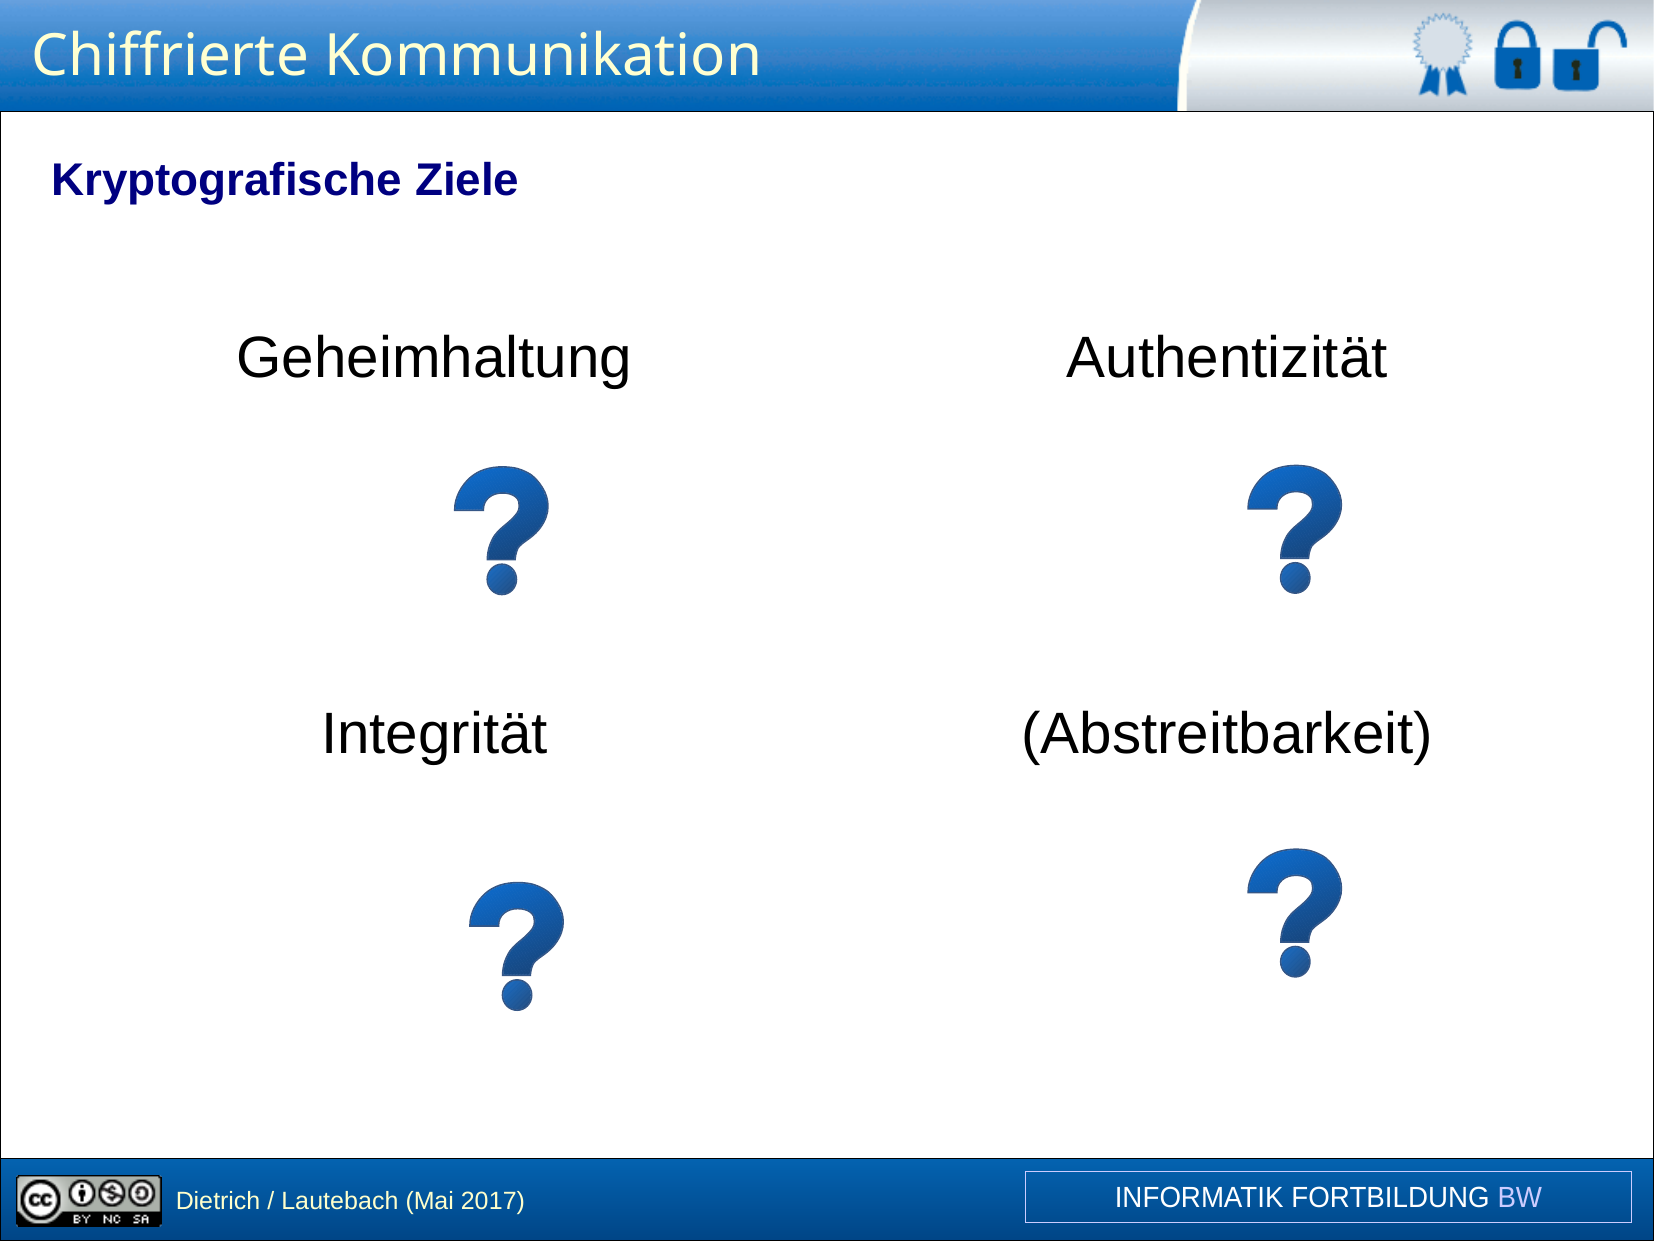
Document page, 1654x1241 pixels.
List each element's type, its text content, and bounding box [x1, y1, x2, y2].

list (Abstreitbarkeit) [850, 700, 1606, 1044]
picture [1209, 440, 1388, 619]
picture [1209, 824, 1388, 1003]
picture [16, 1175, 162, 1227]
list Integrität [57, 700, 813, 1044]
picture [431, 857, 610, 1036]
list Geheimhaltung [57, 325, 813, 669]
picture [0, 0, 1654, 111]
list Authentizität [850, 325, 1606, 669]
title Chiffrierte Kommunikation [31, 14, 1151, 92]
text_box Kryptografische Ziele [36, 146, 1617, 214]
picture [415, 441, 595, 621]
